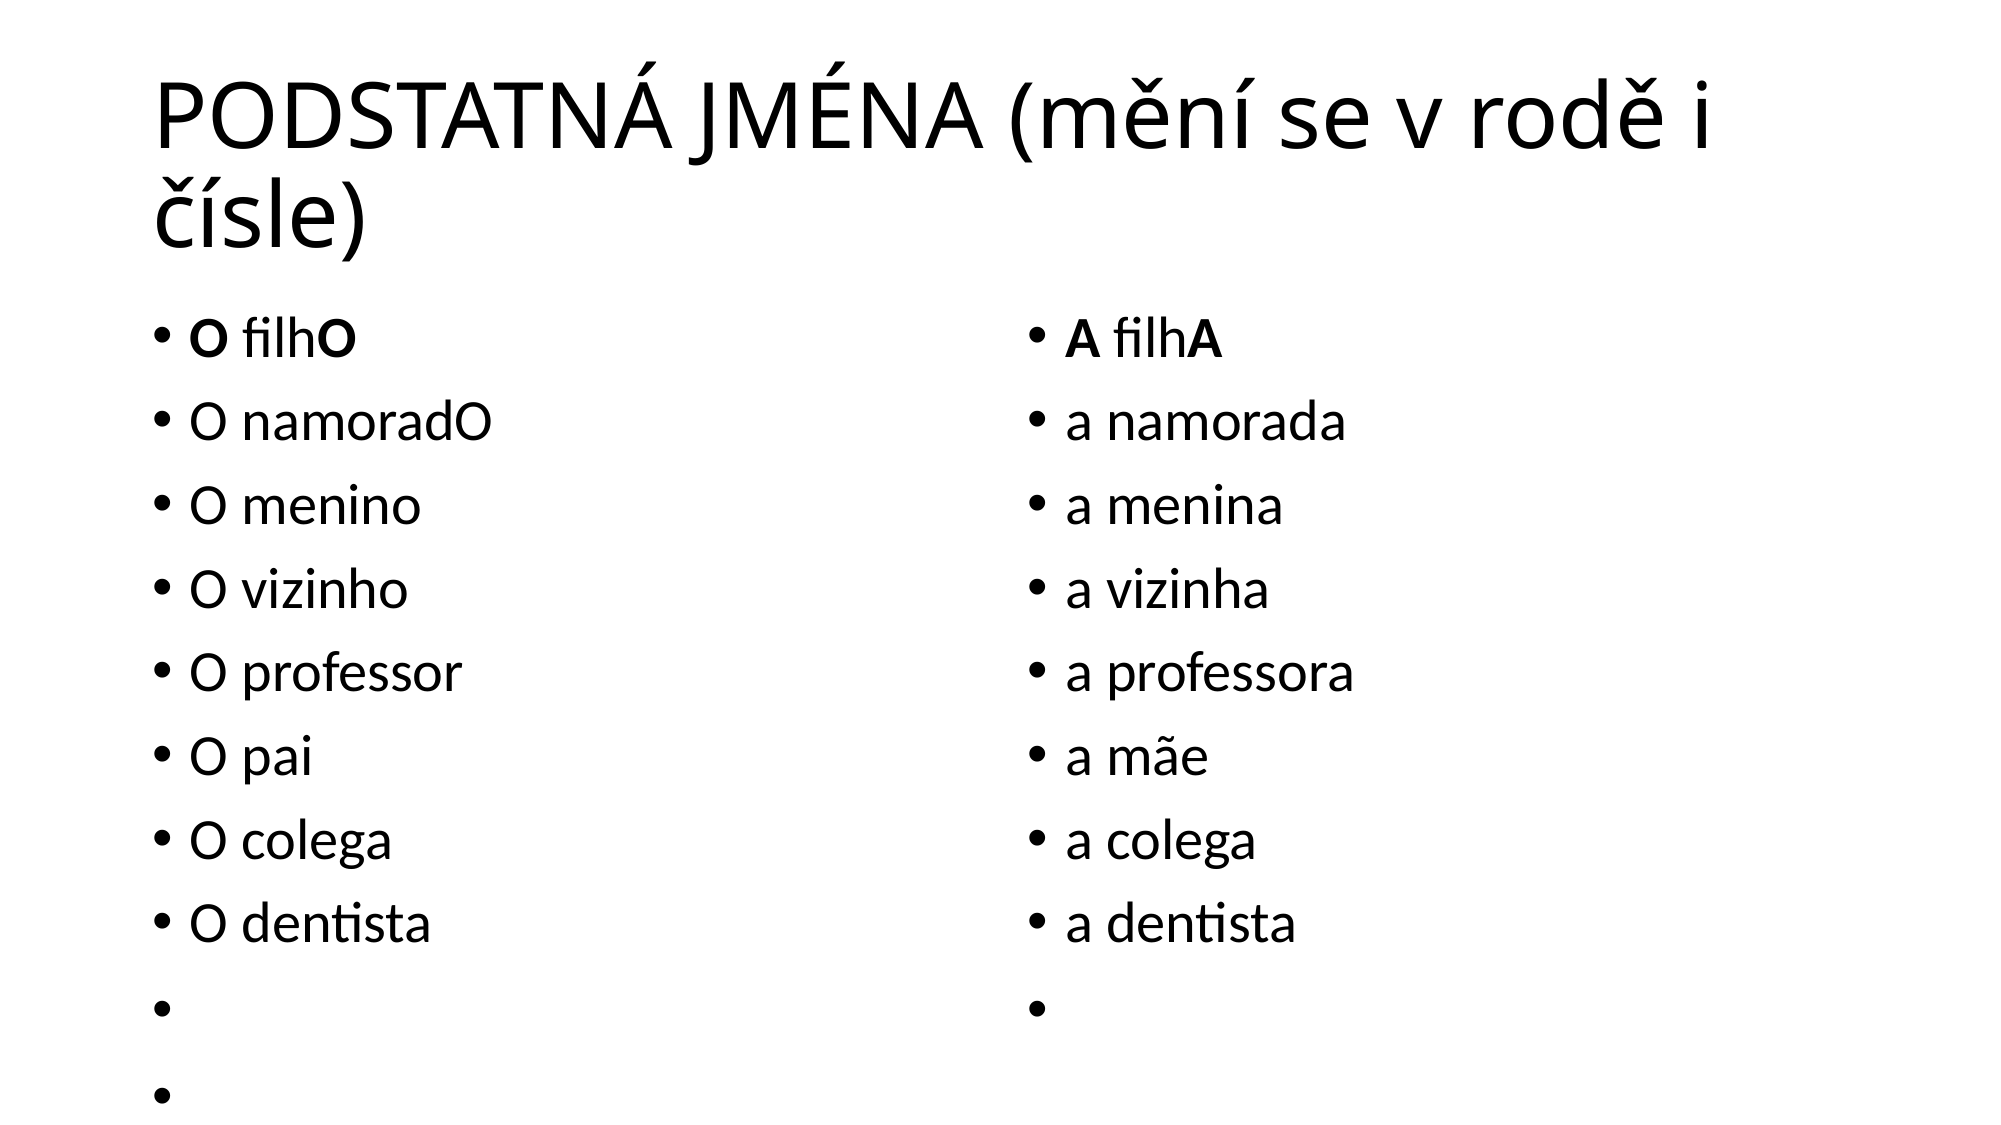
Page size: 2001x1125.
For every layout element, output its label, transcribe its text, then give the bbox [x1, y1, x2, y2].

list A filhA a namorada a menina a vizinha a professora a mãe a colega a dentista [1012, 299, 1863, 1014]
list O filhO O namoradO O menino O vizinho O professor O pai O colega O dentista [137, 299, 988, 1014]
title PODSTATNÁ JMÉNA (mění se v rodě i čísle) [137, 59, 1863, 278]
